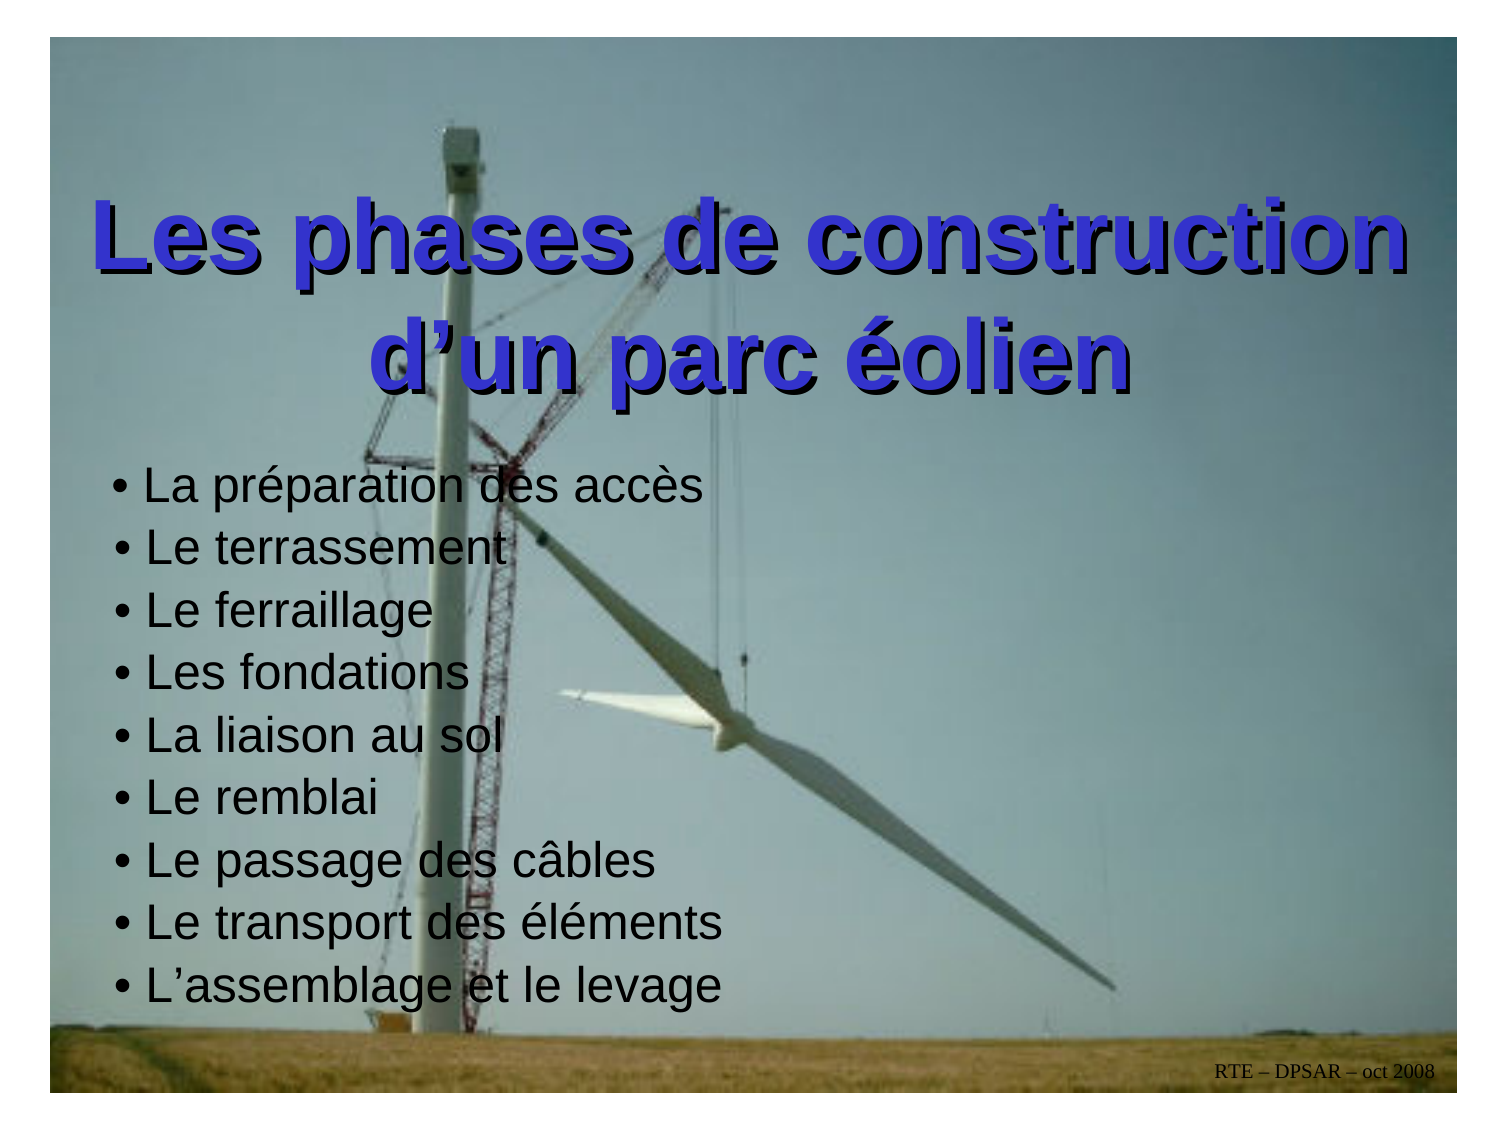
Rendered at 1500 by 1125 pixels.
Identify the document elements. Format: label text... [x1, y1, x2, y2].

picture [50, 37, 1457, 162]
text_box • La préparation des accès • Le terrassement • Le ferraillage • Les fondations • La liaison au sol • Le remblai • Le passage des câbles • Le transport des éléments • L’assemblage et le levage [99, 449, 1463, 1025]
text_box Les phases de construction d’un parc éolien [24, 162, 1476, 418]
text_box RTE – DPSAR – oct 2008 [1187, 1050, 1450, 1091]
picture [50, 418, 1457, 1093]
